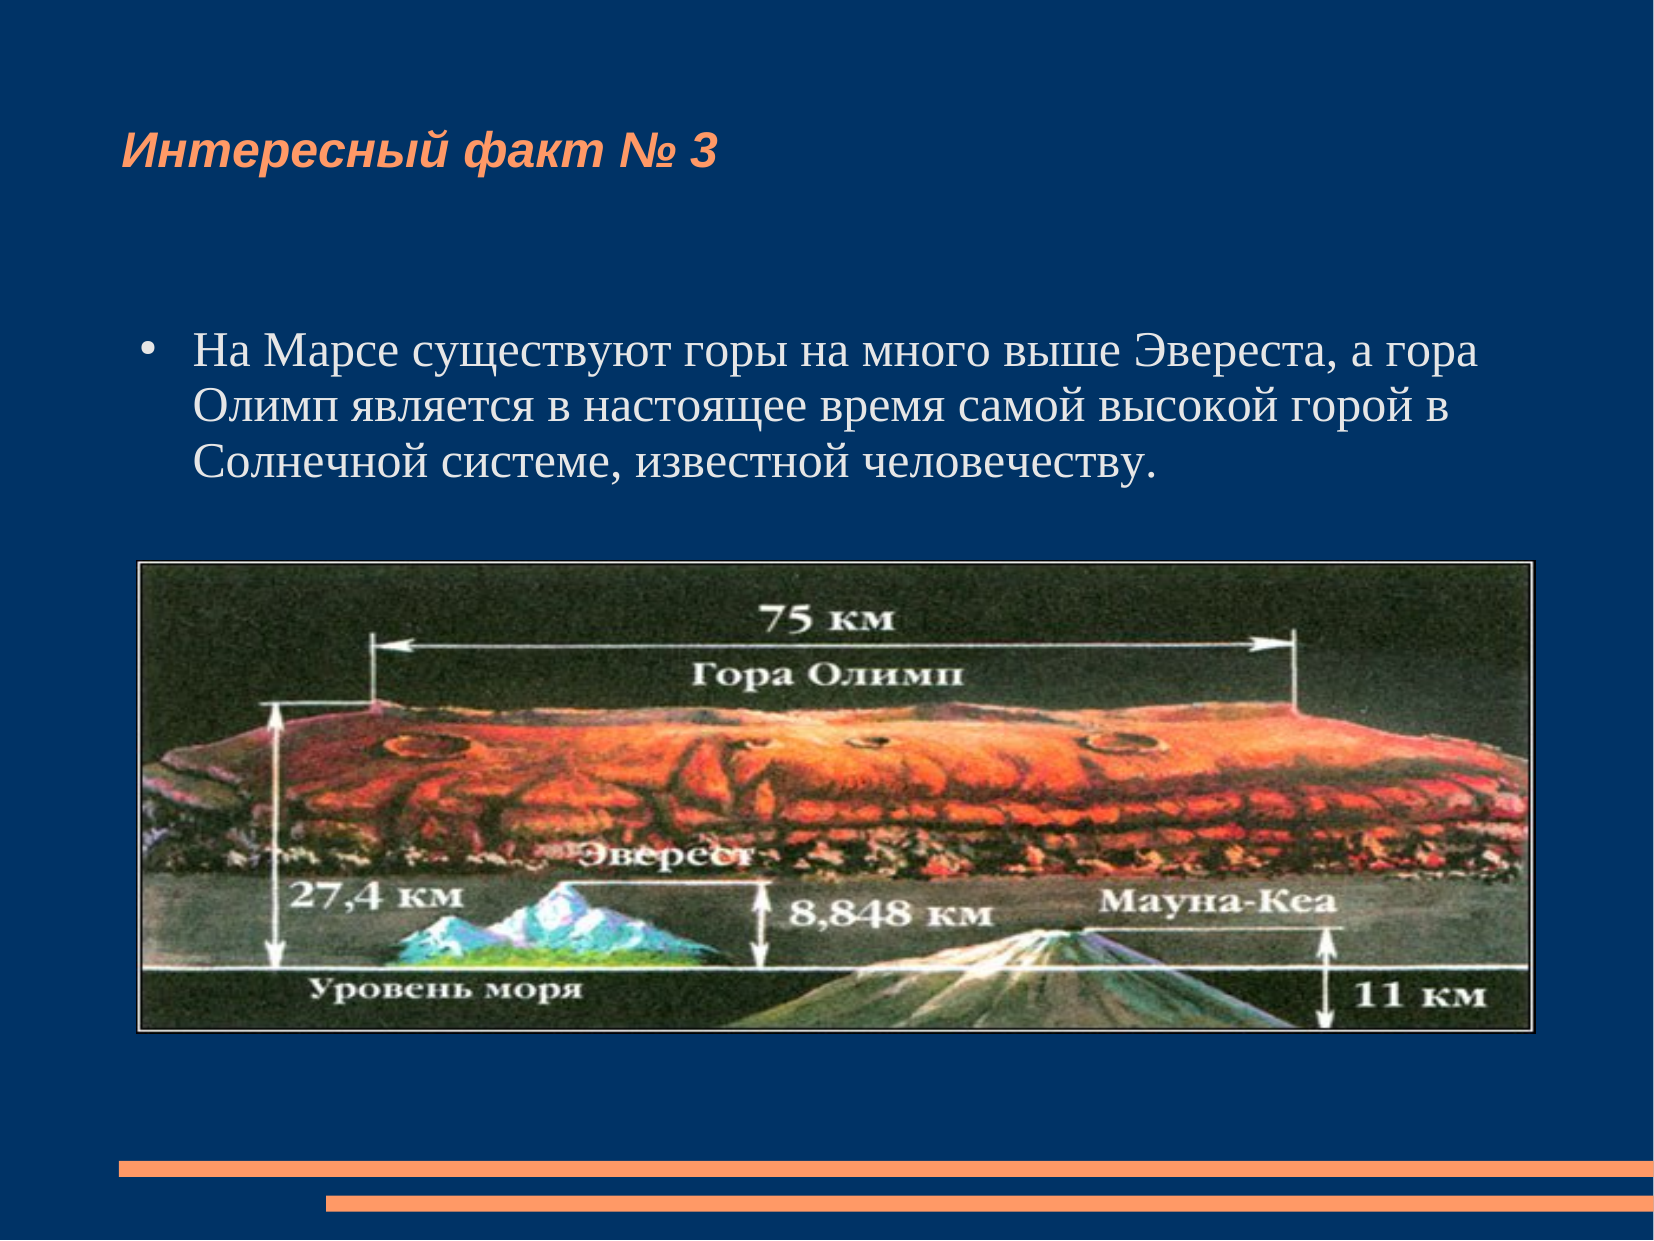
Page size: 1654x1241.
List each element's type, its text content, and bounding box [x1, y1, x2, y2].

title Интересный факт № 3 [121, 46, 1534, 254]
list На Марсе существуют горы на много выше Эвереста, а гора Олимп является в настоящее время самой высокой горой в Солнечной системе, известной человечеству. [121, 322, 1595, 1132]
picture [136, 560, 1536, 1034]
